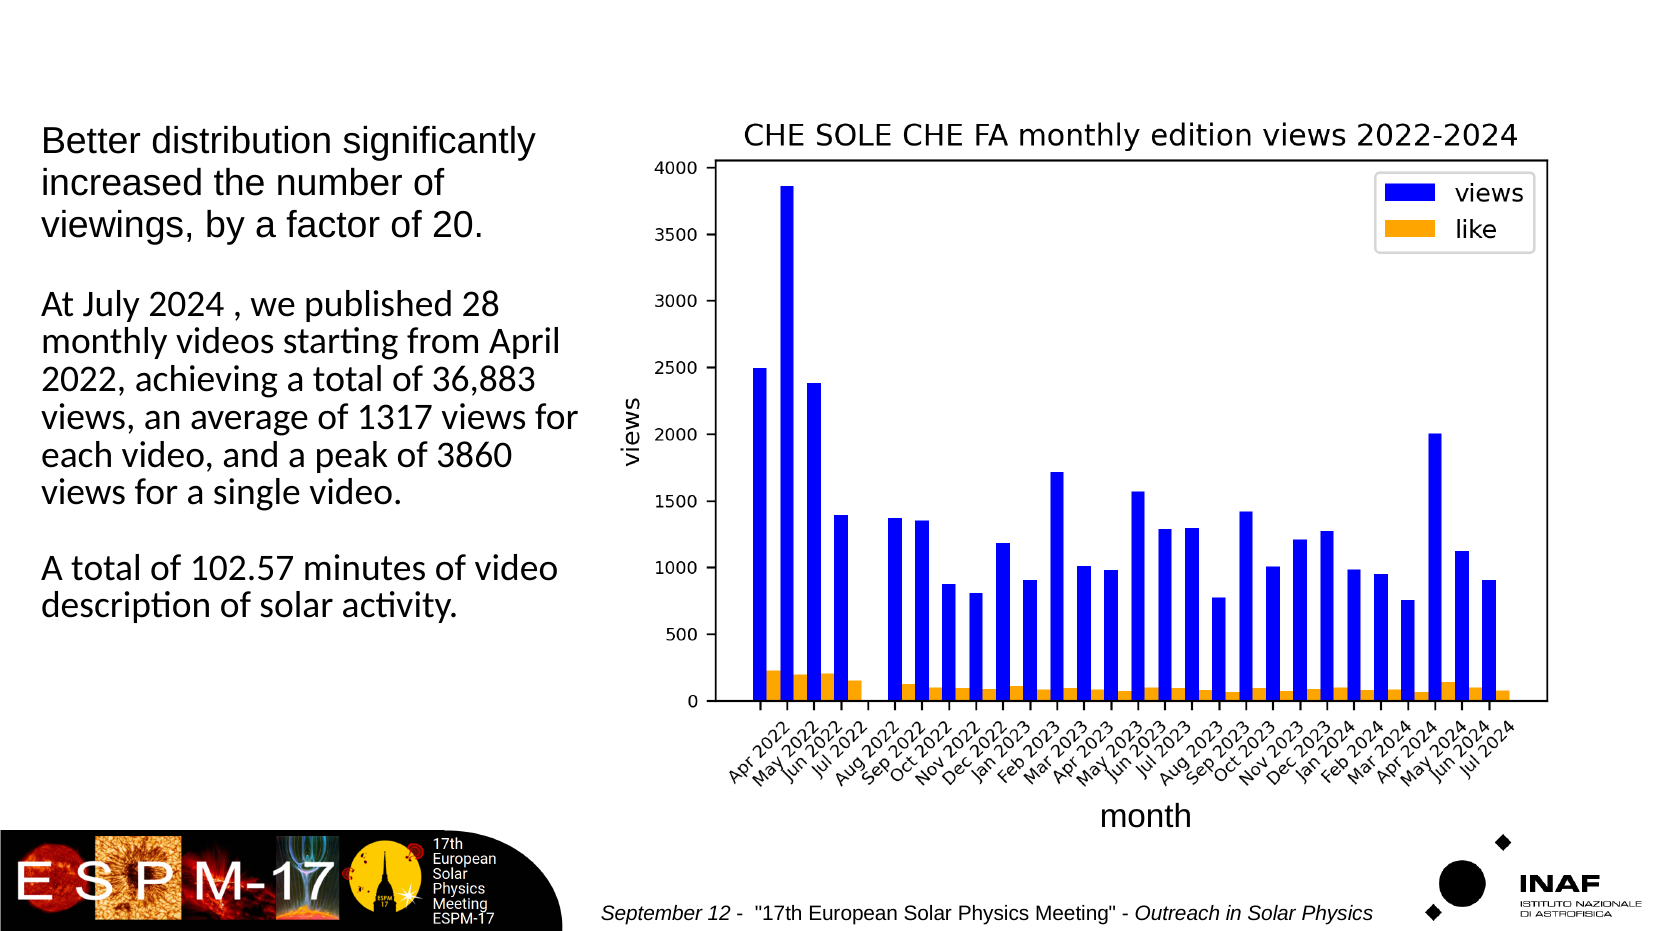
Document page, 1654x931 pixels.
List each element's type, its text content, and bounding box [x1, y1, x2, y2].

text_box September 12 - "17th European Solar Physics Meeting" - Outreach in Solar Physics [586, 894, 1355, 931]
text_box month [1085, 789, 1208, 842]
text_box Better distribution significantly increased the number of viewings, by a factor of 20. At July 2024 , we published 28 monthly videos starting from April 2022, achieving a total of 36,883 views, an average of 1317 views for each video, and a peak of 3860 views for a single video. A total of 102.57 minutes of video description of solar activity. [26, 112, 601, 635]
picture [0, 830, 563, 931]
picture [581, 74, 1654, 931]
